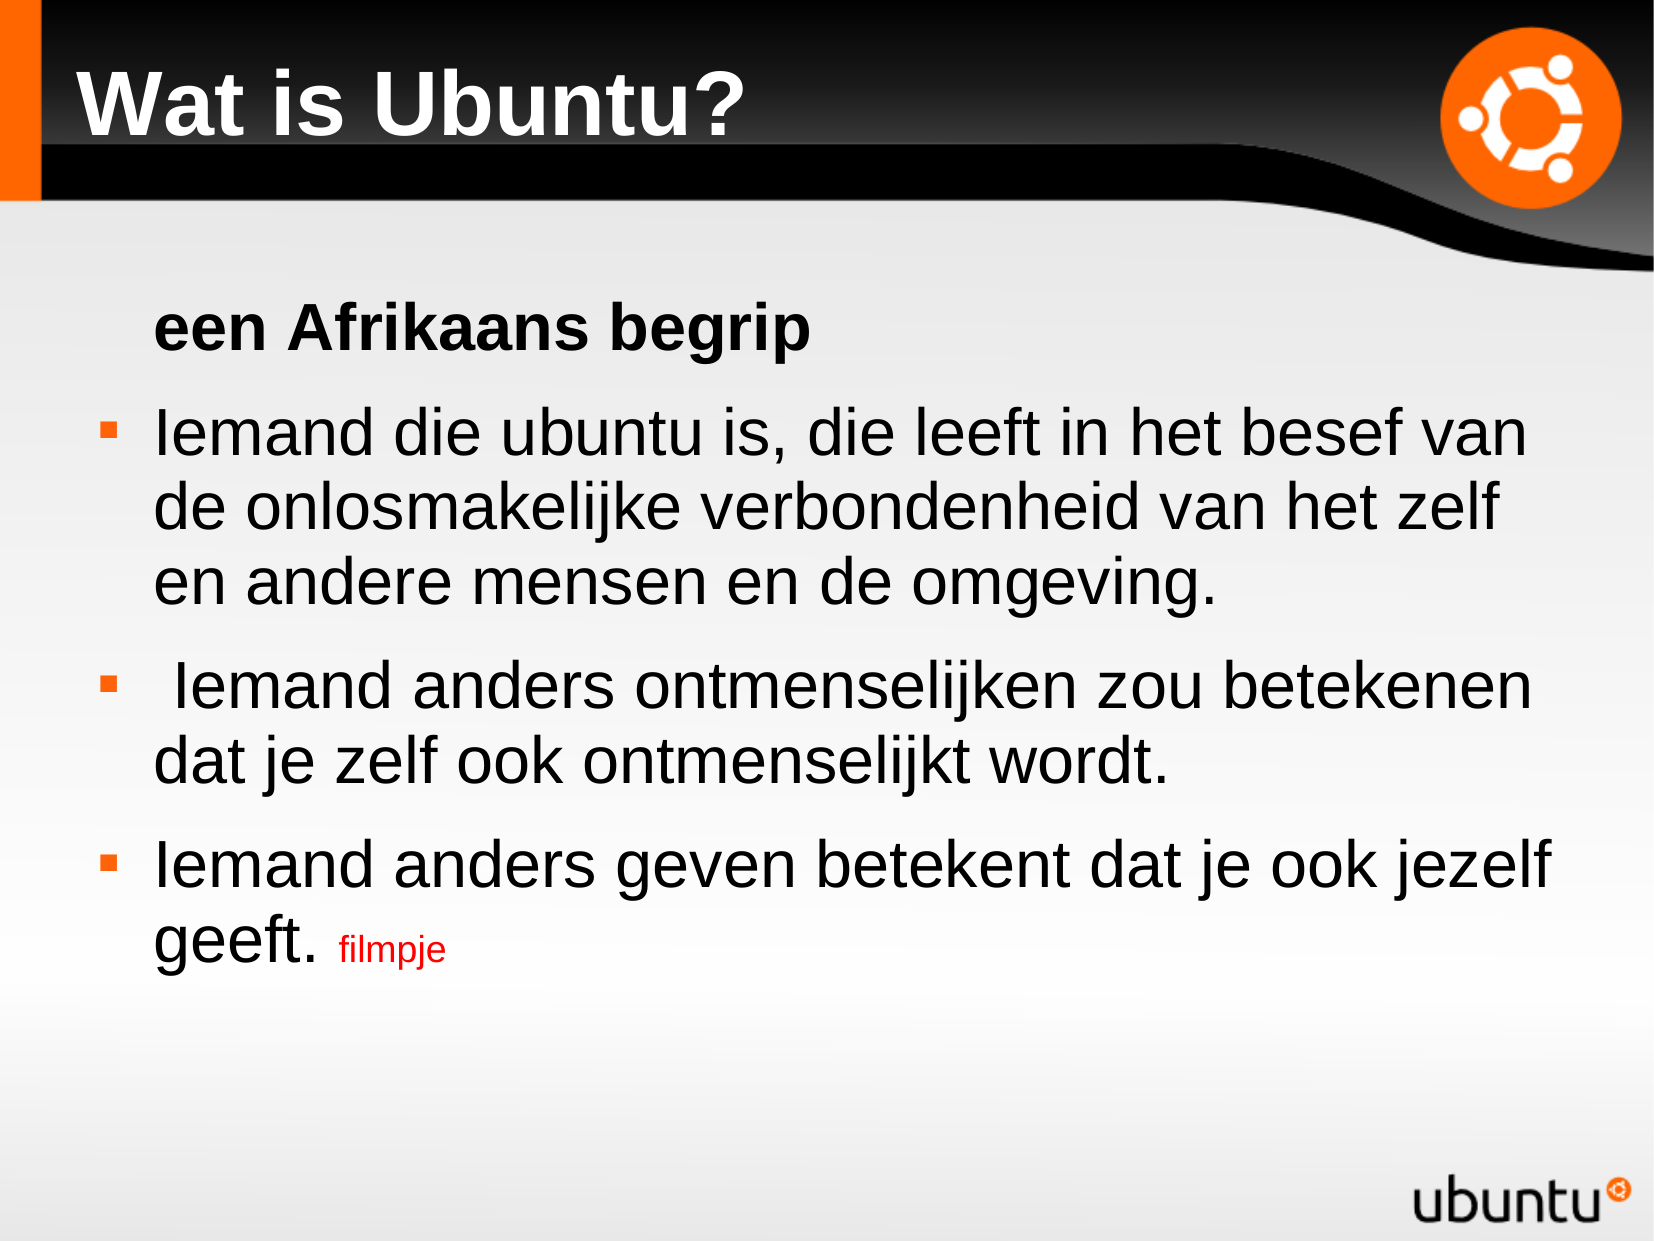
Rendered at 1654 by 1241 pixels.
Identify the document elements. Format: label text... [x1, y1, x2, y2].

list een Afrikaans begrip Iemand die ubuntu is, die leeft in het besef van de onlosmakelijke verbondenheid van het zelf en andere mensen en de omgeving. Iemand anders ontmenselijken zou betekenen dat je zelf ook ontmenselijkt wordt. Iemand anders geven betekent dat je ook jezelf geeft. filmpje [82, 290, 1571, 1094]
picture [0, 0, 1654, 1241]
title Wat is Ubuntu? [76, 7, 1565, 200]
